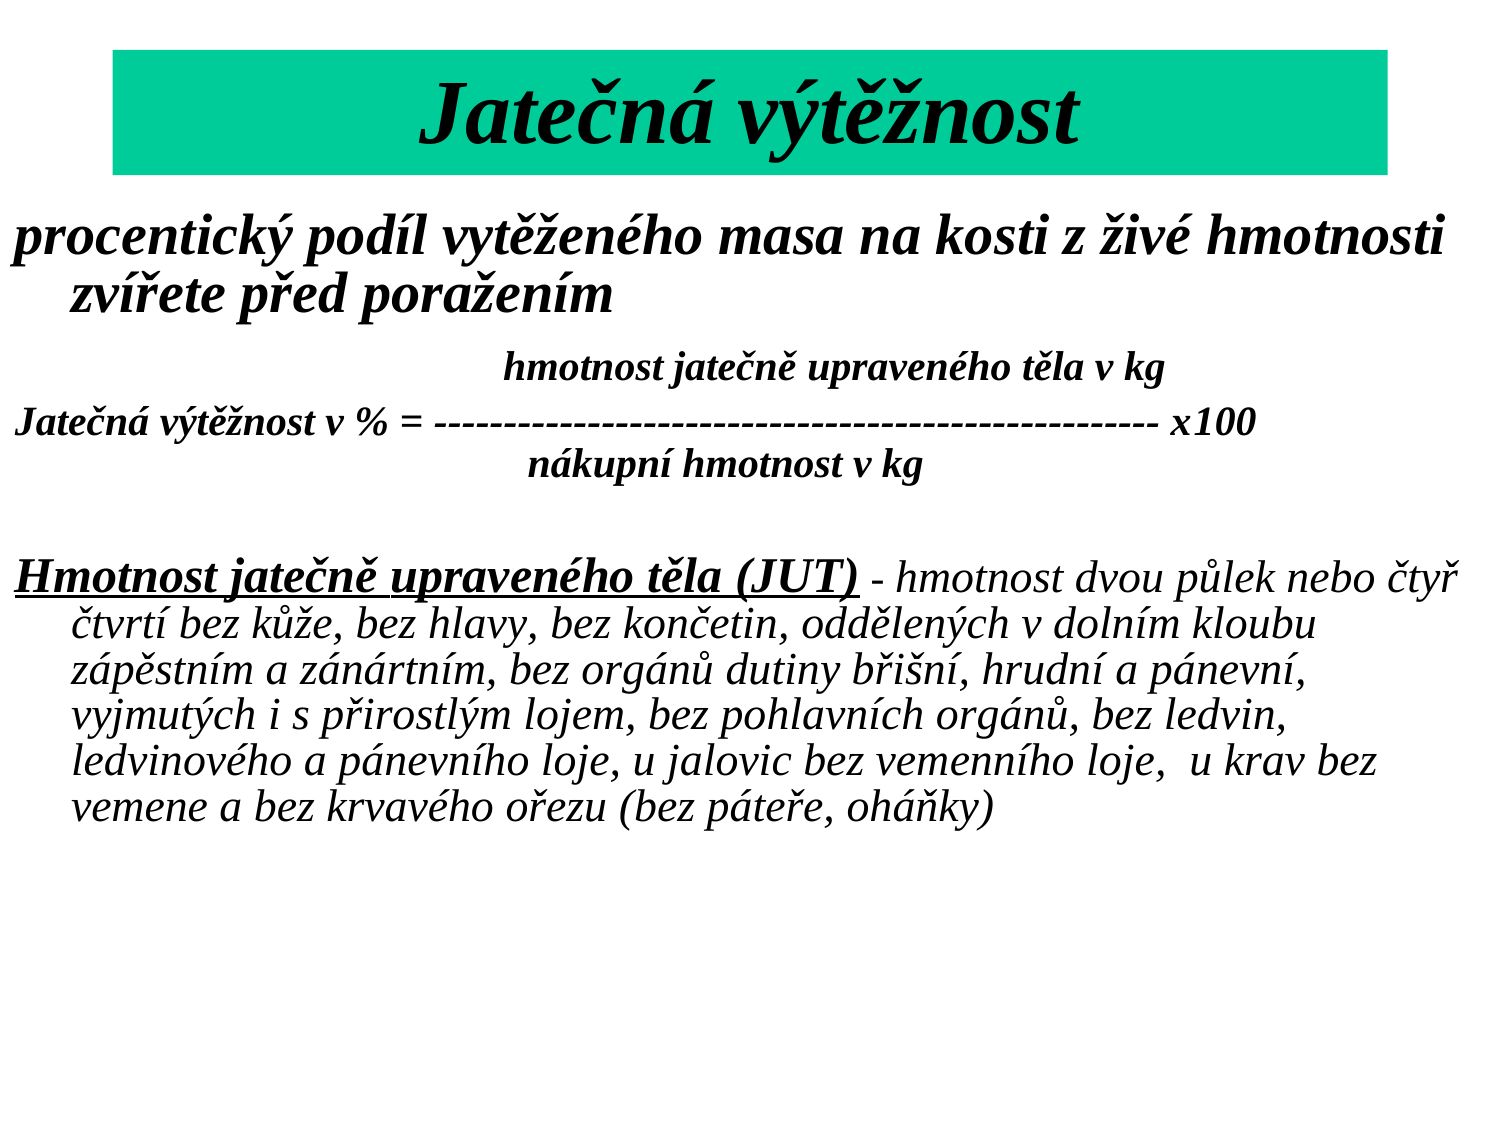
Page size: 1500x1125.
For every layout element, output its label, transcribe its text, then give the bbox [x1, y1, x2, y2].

title Jatečná výtěžnost [112, 49, 1388, 176]
list procentický podíl vytěženého masa na kosti z živé hmotnosti zvířete před poražením hmotnost jatečně upraveného těla v kg Jatečná výtěžnost v % = ---------------------------------------------------- x100 nákupní hmotnost v kg Hmotnost jatečně upraveného těla (JUT) - hmotnost dvou půlek nebo čtyř čtvrtí bez kůže, bez hlavy, bez končetin, oddělených v dolním kloubu zápěstním a zánártním, bez orgánů dutiny břišní, hrudní a pánevní, vyjmutých i s přirostlým lojem, bez pohlavních orgánů, bez ledvin, ledvinového a pánevního loje, u jalovic bez vemenního loje, u krav bez vemene a bez krvavého ořezu (bez páteře, oháňky) [0, 200, 1500, 1001]
